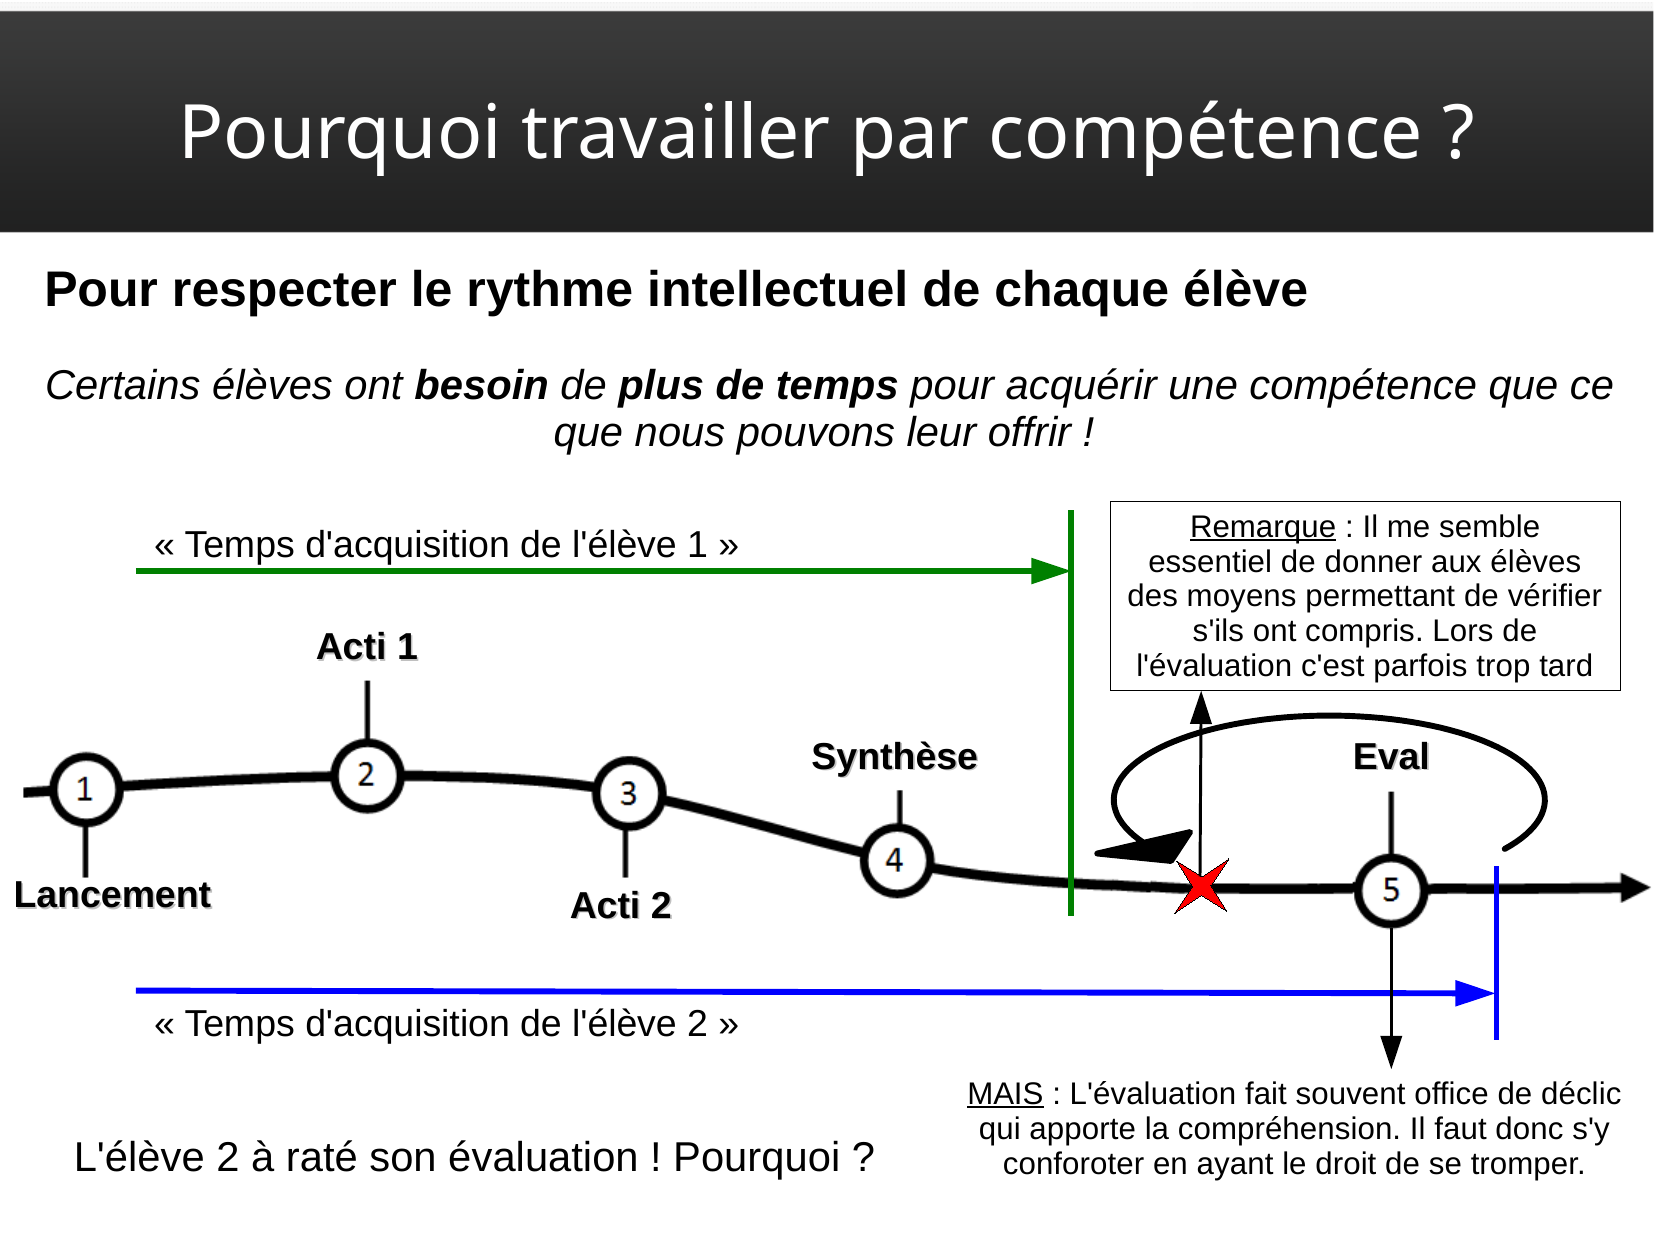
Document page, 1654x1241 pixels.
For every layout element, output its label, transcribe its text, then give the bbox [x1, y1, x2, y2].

text_box L'élève 2 à raté son évaluation ! Pourquoi ? [59, 1126, 1016, 1188]
text_box « Temps d'acquisition de l'élève 2 » [139, 994, 808, 1052]
text_box Eval [1442, 727, 1482, 740]
text_box Pourquoi travailler par compétence ? [0, 70, 1654, 175]
text_box Pour respecter le rythme intellectuel de chaque élève [29, 253, 1460, 326]
text_box [1174, 858, 1229, 914]
text_box [1097, 715, 1545, 861]
text_box Synthèse [770, 727, 1020, 786]
text_box Eval [1301, 727, 1482, 786]
text_box Certains élèves ont besoin de plus de temps pour acquérir une compétence que ce que nous pouvons leur offrir ! [5, 354, 1654, 464]
text_box Acti 1 [242, 618, 492, 677]
picture [0, 2, 1654, 70]
text_box Lancement [0, 866, 249, 925]
picture [0, 175, 1654, 245]
picture [0, 675, 1654, 940]
text_box Remarque : Il me semble essentiel de donner aux élèves des moyens permettant de vérifier s'ils ont compris. Lors de l'évaluation c'est parfois trop tard [1110, 501, 1621, 691]
text_box MAIS : L'évaluation fait souvent office de déclic qui apporte la compréhension. Il faut donc s'y conforoter en ayant le droit de se tromper. [944, 1069, 1646, 1189]
text_box « Temps d'acquisition de l'élève 1 » [139, 516, 782, 574]
text_box Acti 2 [496, 876, 746, 935]
